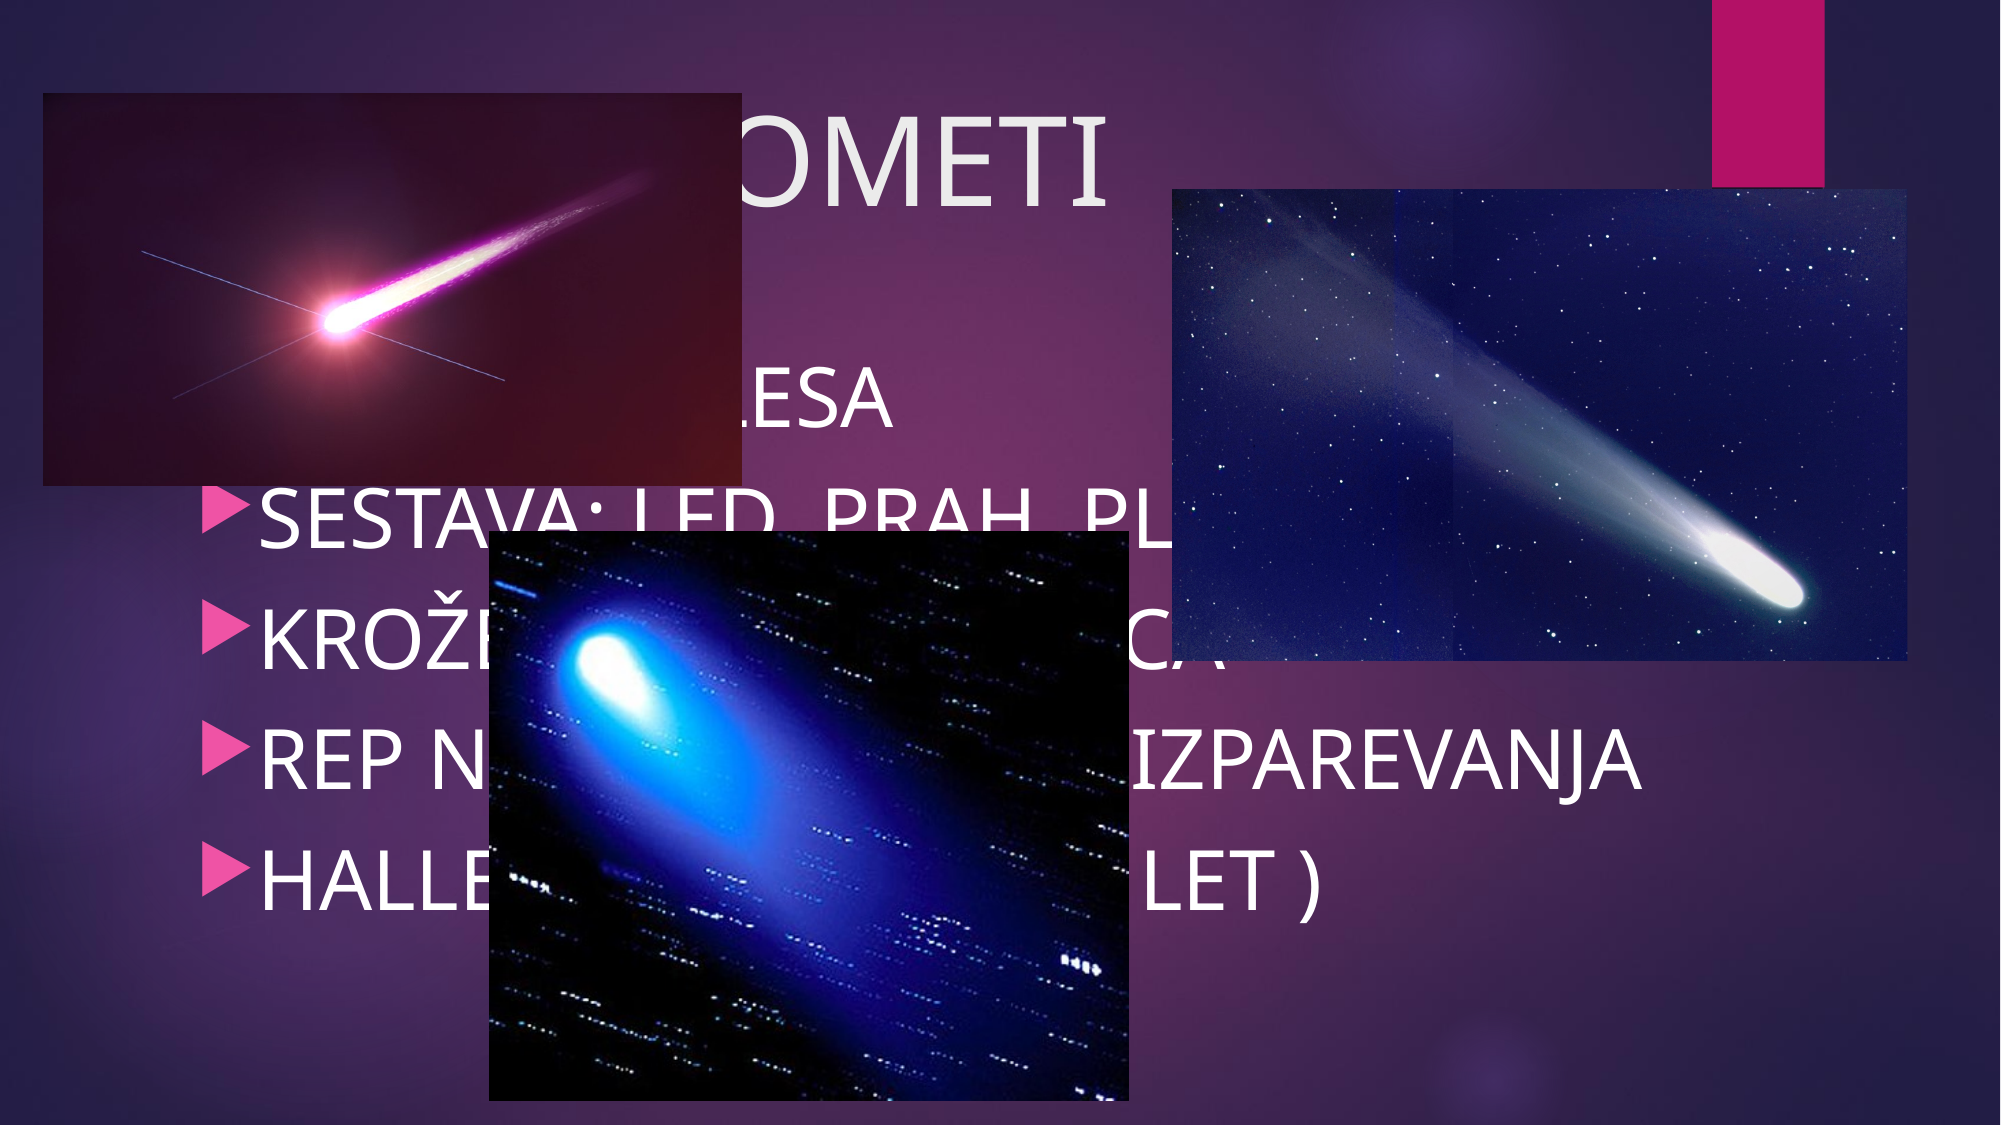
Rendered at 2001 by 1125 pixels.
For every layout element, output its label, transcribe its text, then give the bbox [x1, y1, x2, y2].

title KOMETI [106, 74, 1649, 304]
list MAJHNA TELESA SESTAVA: LED, PRAH, PLIN KROŽENJE OKOLI SONCA REP NASTANE ZARADI IZPAREVANJA HALLEYJEV KOMET (76 LET ) [181, 336, 1702, 1025]
picture [0, 0, 2001, 1125]
